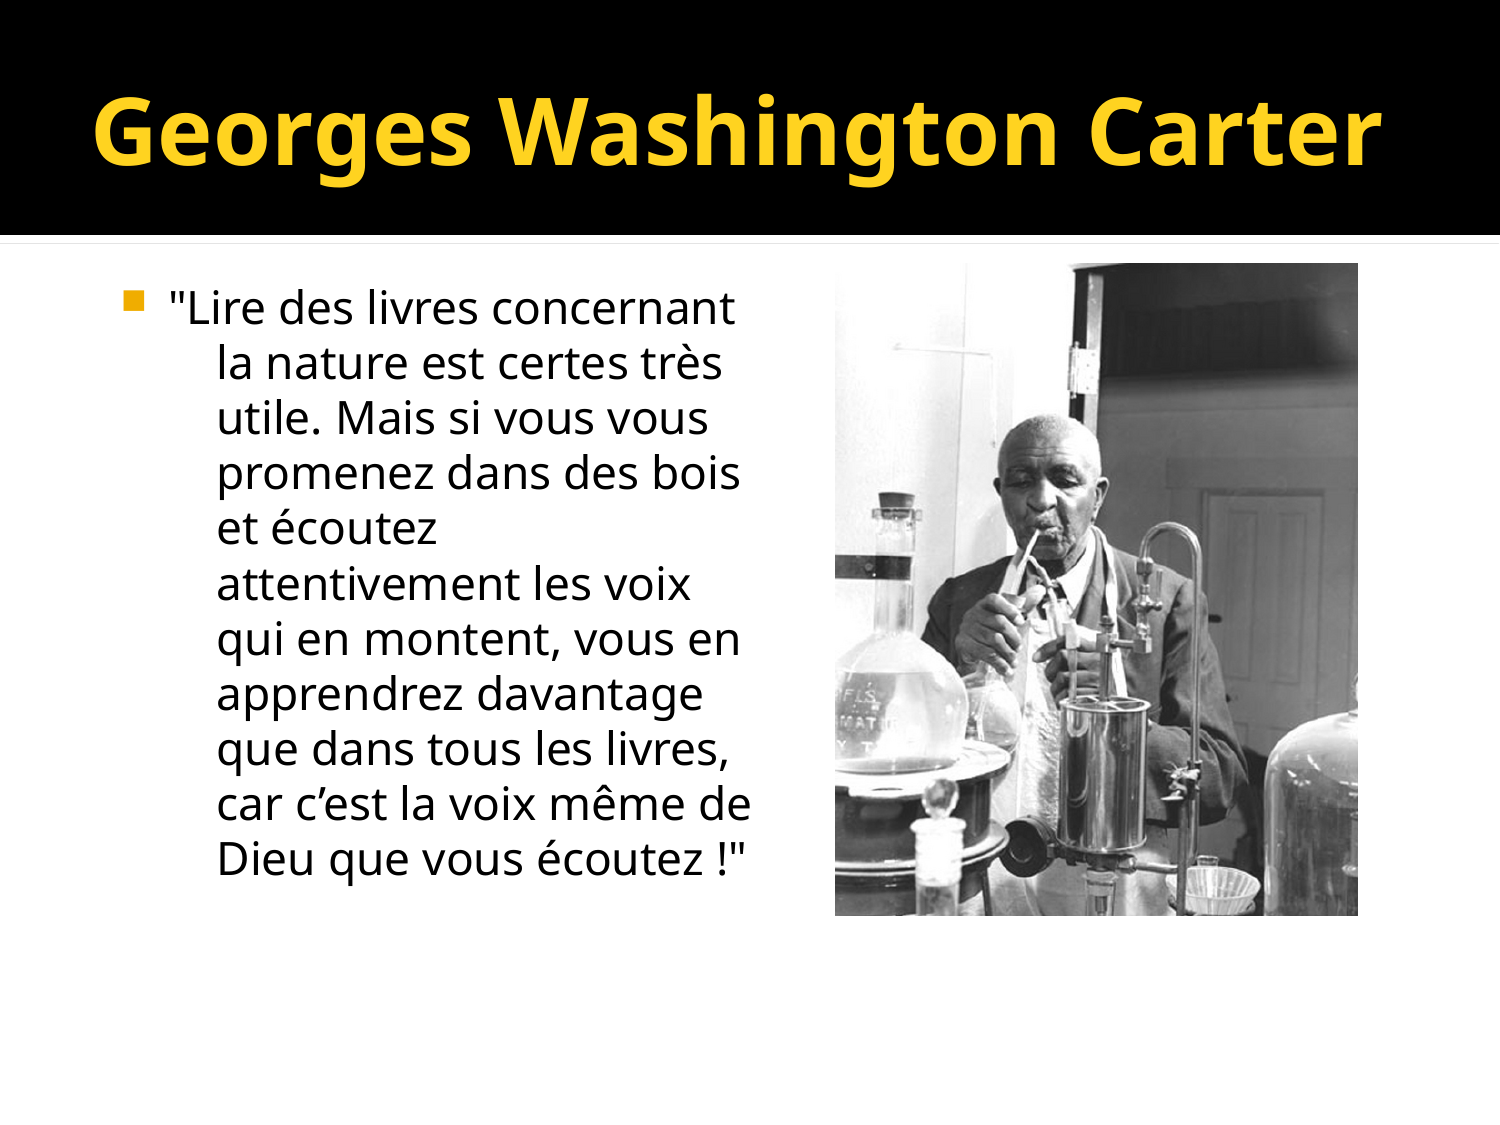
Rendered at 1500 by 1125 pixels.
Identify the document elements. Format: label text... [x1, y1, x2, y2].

title Georges Washington Carter [75, 25, 1426, 232]
picture [835, 263, 1358, 916]
list "Lire des livres concernant la nature est certes très utile. Mais si vous vous promenez dans des bois et écoutez attentivement les voix qui en montent, vous en apprendrez davantage que dans tous les livres, car c’est la voix même de Dieu que vous écoutez !" [75, 263, 768, 934]
